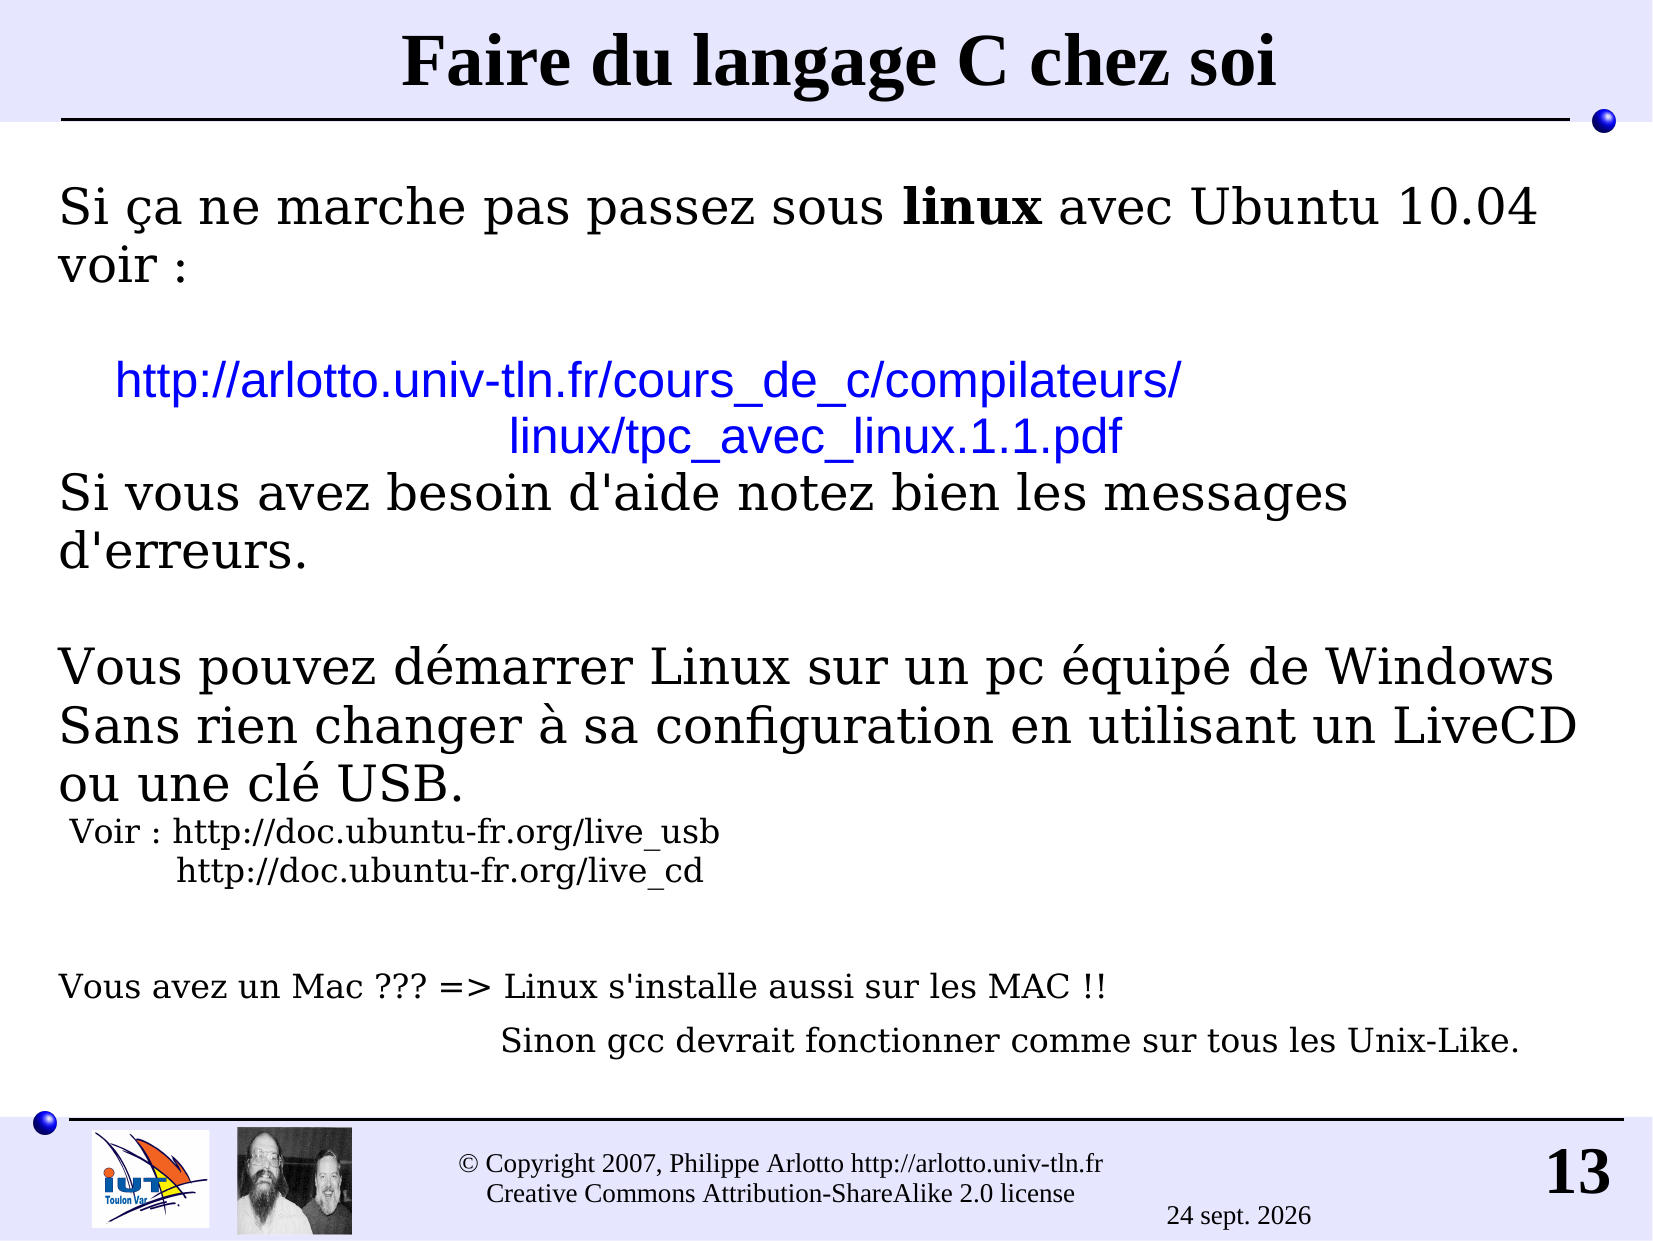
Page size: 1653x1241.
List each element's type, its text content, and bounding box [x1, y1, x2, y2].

title Faire du langage C chez soi [95, 11, 1585, 110]
picture [237, 1127, 352, 1235]
text_box Si ça ne marche pas passez sous linux avec Ubuntu 10.04 voir : http://arlotto.univ-tln.fr/cours_de_c/compilateurs/ linux/tpc_avec_linux.1.1.pdf Si vous avez besoin d'aide notez bien les messages d'erreurs. Vous pouvez démarrer Linux sur un pc équipé de Windows Sans rien changer à sa configuration en utilisant un LiveCD ou une clé USB. Voir : http://doc.ubuntu-fr.org/live_usb http://doc.ubuntu-fr.org/live_cd Vous avez un Mac ??? => Linux s'installe aussi sur les MAC !! Sinon gcc devrait fonctionner comme sur tous les Unix-Like. [59, 177, 1595, 1065]
